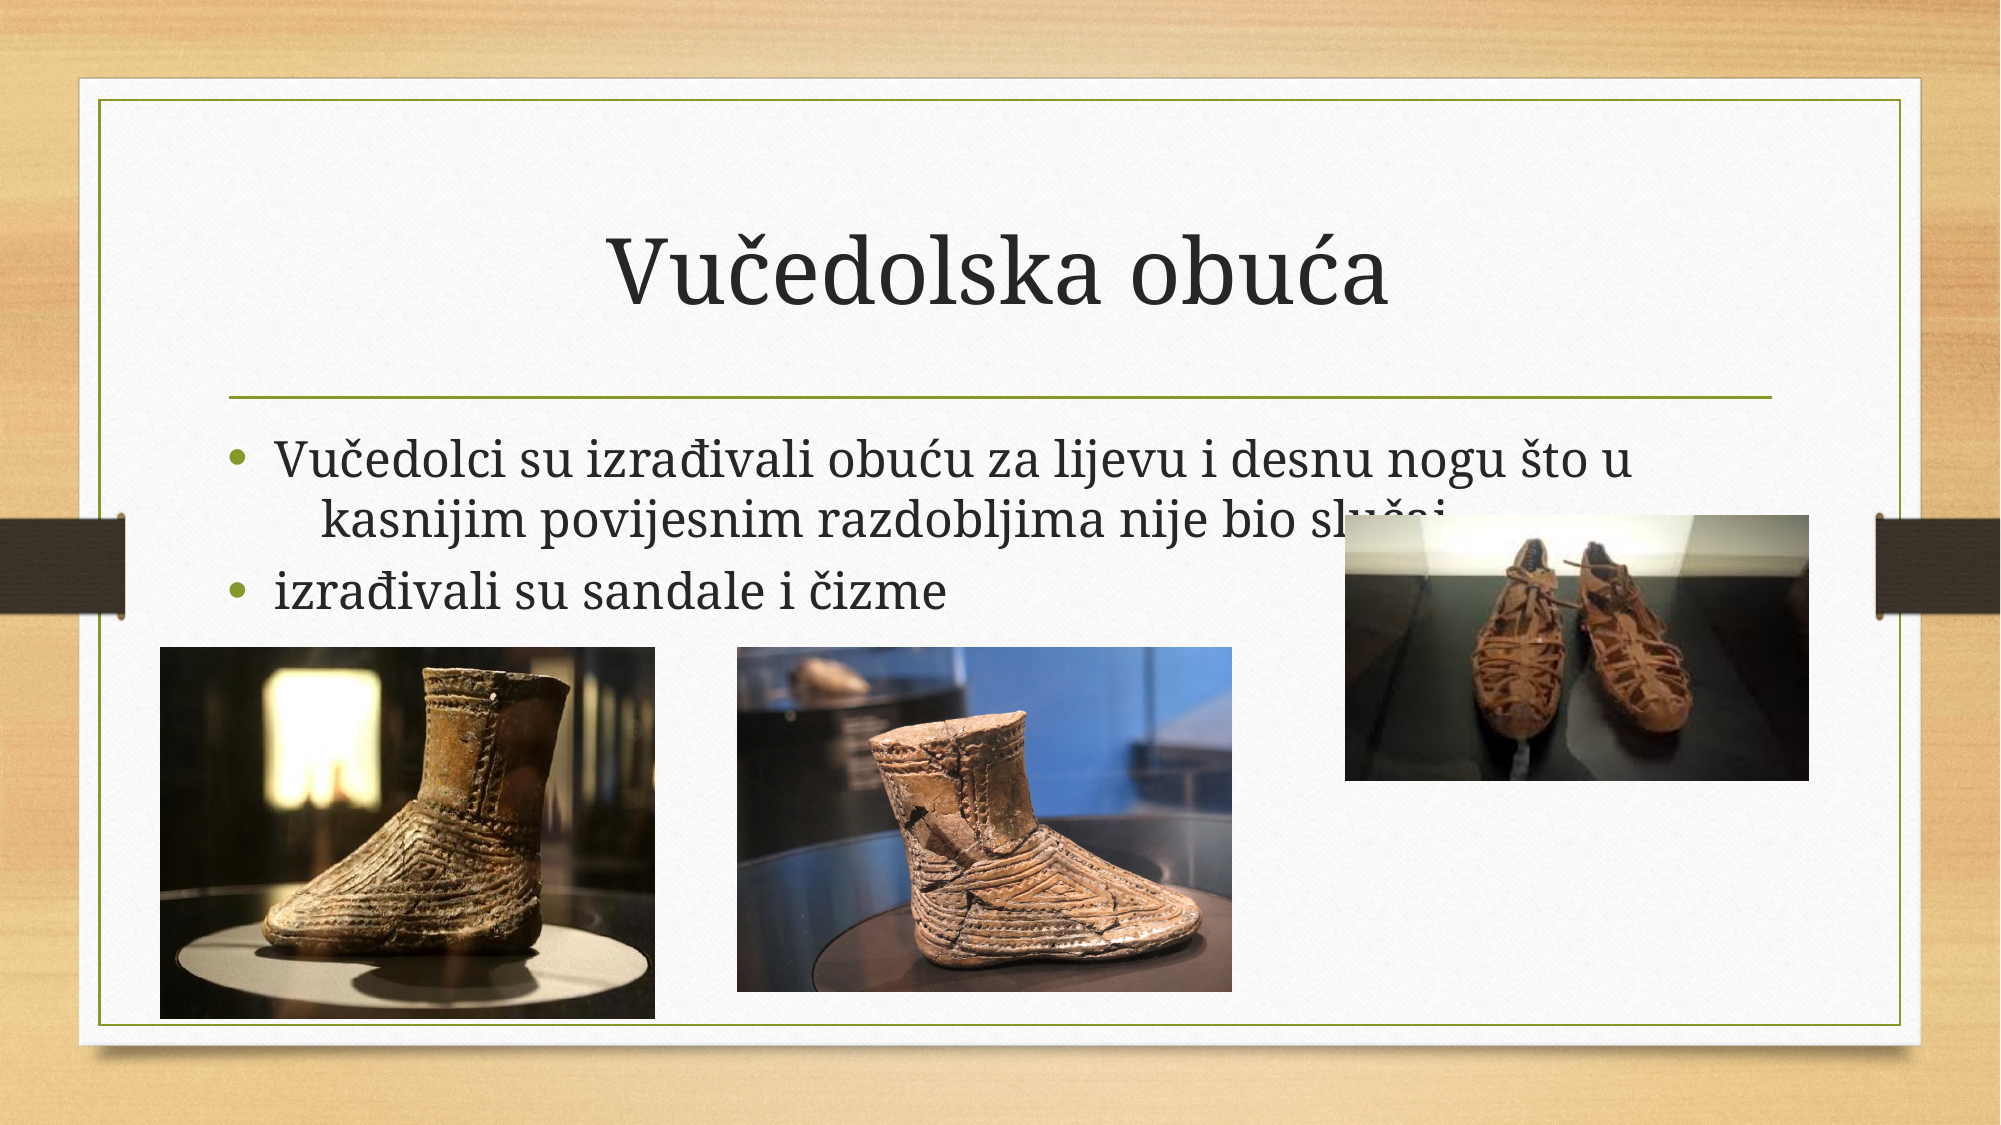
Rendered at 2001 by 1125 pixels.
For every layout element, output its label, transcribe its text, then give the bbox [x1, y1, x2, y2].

title Vučedolska obuća [212, 161, 1788, 376]
picture [737, 647, 1232, 992]
list Vučedolci su izrađivali obuću za lijevu i desnu nogu što u kasnijim povijesnim razdobljima nije bio slučaj izrađivali su sandale i čizme [212, 419, 1788, 964]
picture [1345, 515, 1809, 781]
picture [160, 647, 655, 1019]
